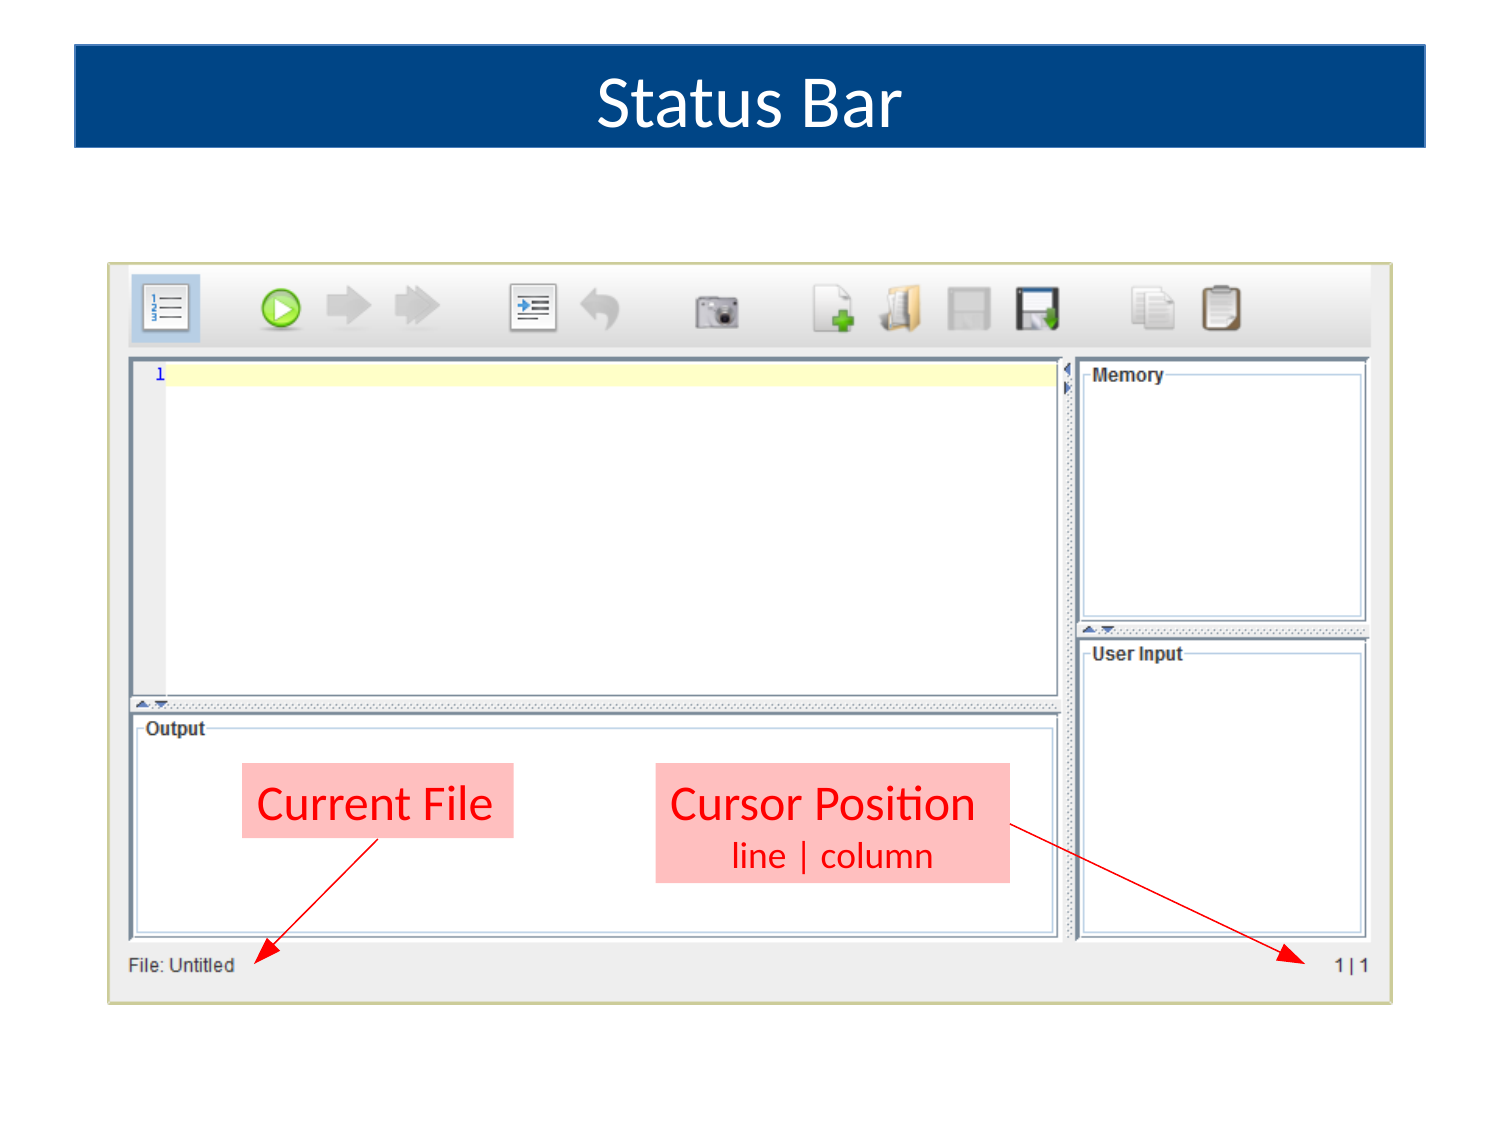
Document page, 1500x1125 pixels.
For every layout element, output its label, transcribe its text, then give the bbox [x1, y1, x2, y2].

text_box Current File [242, 763, 514, 839]
text_box Cursor Position line | column [655, 763, 1010, 884]
picture [107, 262, 1393, 1005]
title Status Bar [75, 45, 1425, 148]
